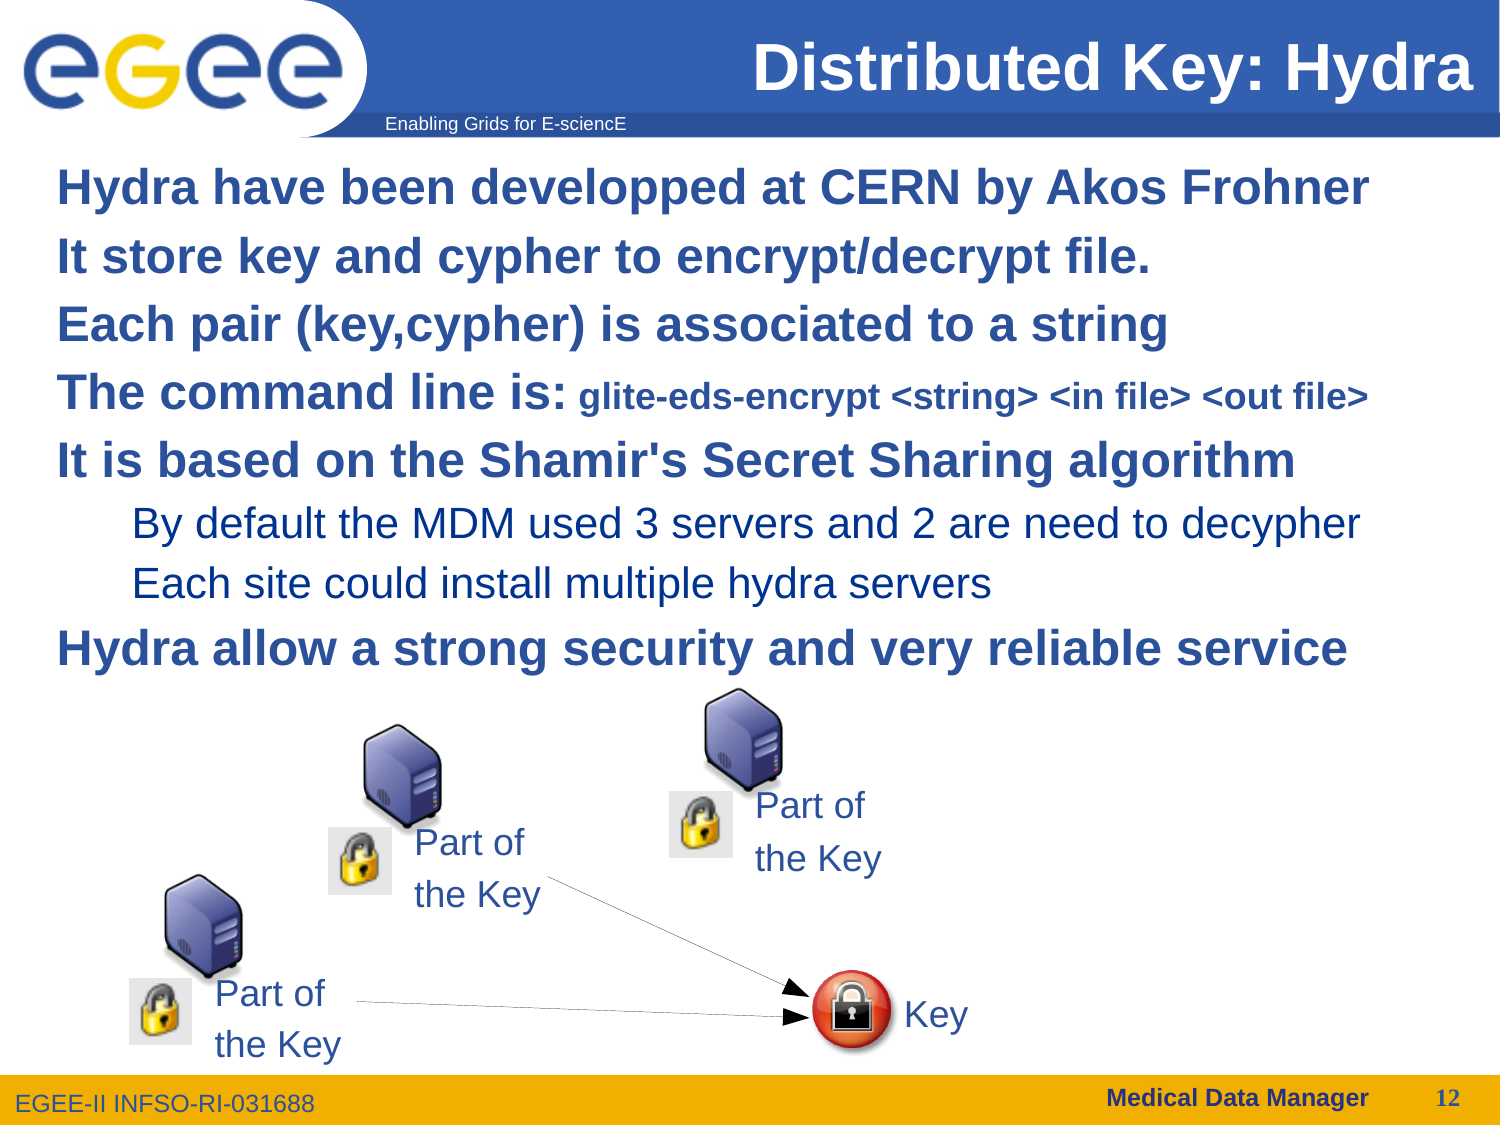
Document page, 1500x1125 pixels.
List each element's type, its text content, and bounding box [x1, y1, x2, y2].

text_box Part of the Key [740, 767, 897, 877]
title Distributed Key: Hydra [369, 18, 1475, 117]
picture [669, 684, 792, 858]
list Hydra have been developped at CERN by Akos Frohner It store key and cypher to encrypt/decrypt file. Each pair (key,cypher) is associated to a string The command line is: glite-eds-encrypt <string> <in file> <out file> It is based on the Shamir's Secret Sharing algorithm By default the MDM used 3 servers and 2 are need to decypher Each site could install multiple hydra servers Hydra allow a strong security and very reliable service [56, 159, 1466, 733]
picture [809, 968, 899, 1057]
text_box Part of the Key [399, 804, 557, 914]
picture [328, 720, 451, 895]
text_box Part of the Key [199, 954, 357, 1064]
picture [129, 870, 252, 1045]
text_box Key [899, 976, 984, 1034]
picture [18, 30, 349, 112]
